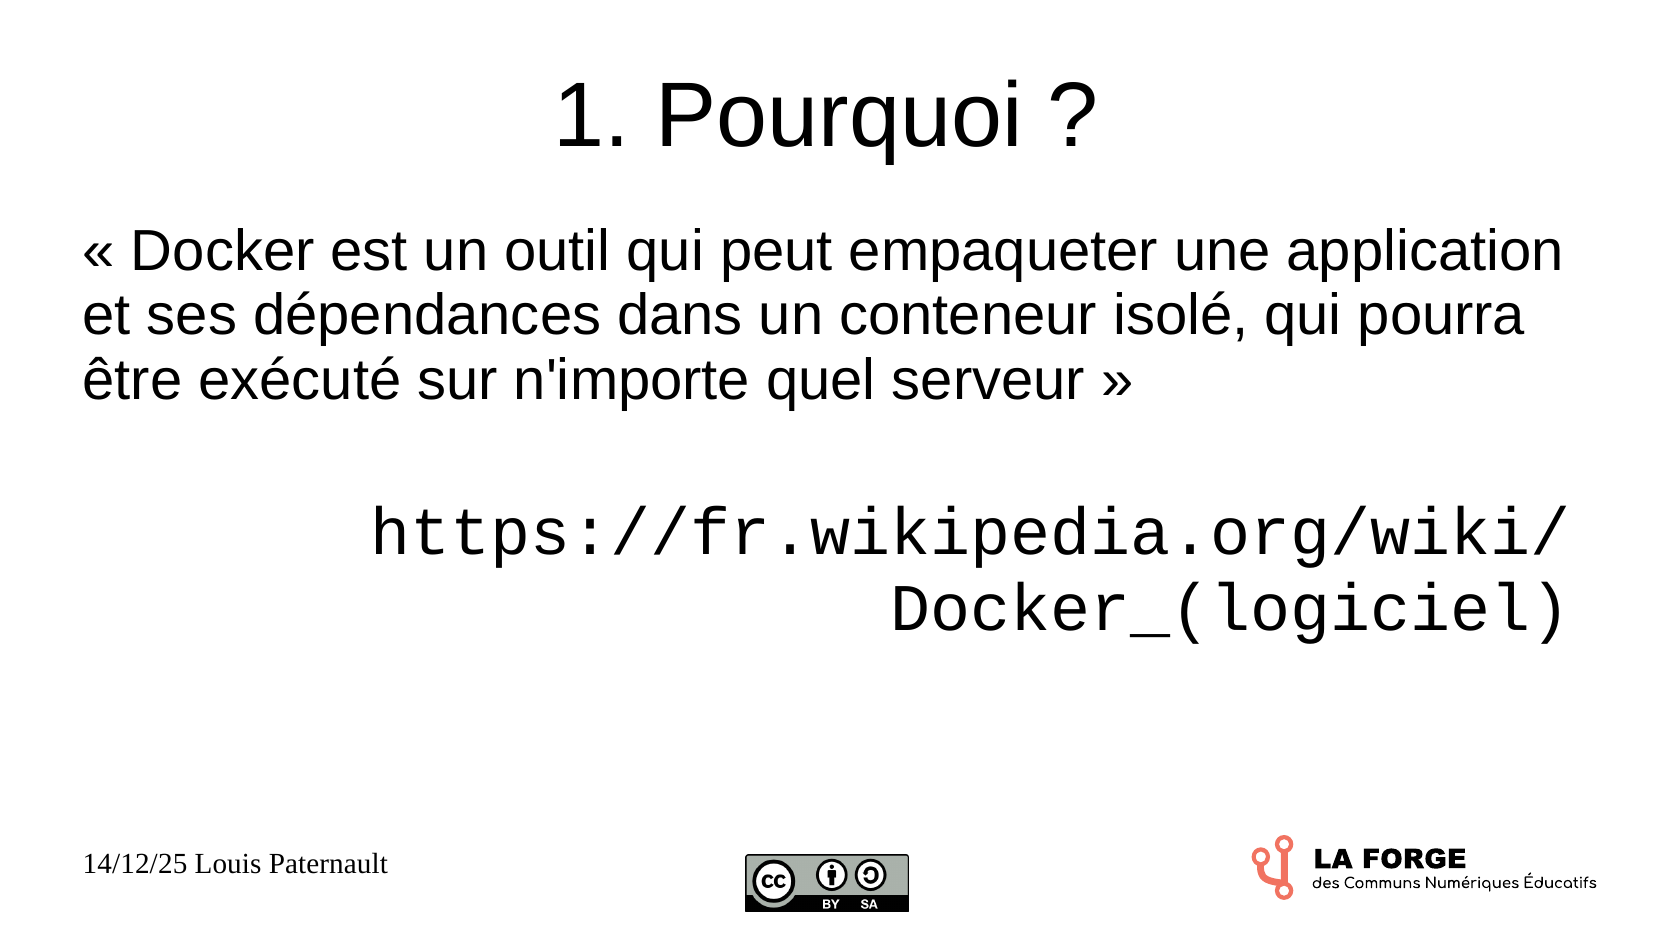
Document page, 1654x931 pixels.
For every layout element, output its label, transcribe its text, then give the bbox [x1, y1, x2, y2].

picture [745, 854, 909, 912]
list « Docker est un outil qui peut empaqueter une application et ses dépendances dans un conteneur isolé, qui pourra être exécuté sur n'importe quel serveur » [82, 217, 1571, 475]
list https://fr.wikipedia.org/wiki/Docker_(logiciel) [82, 499, 1571, 757]
title 1. Pourquoi ? [82, 37, 1571, 193]
